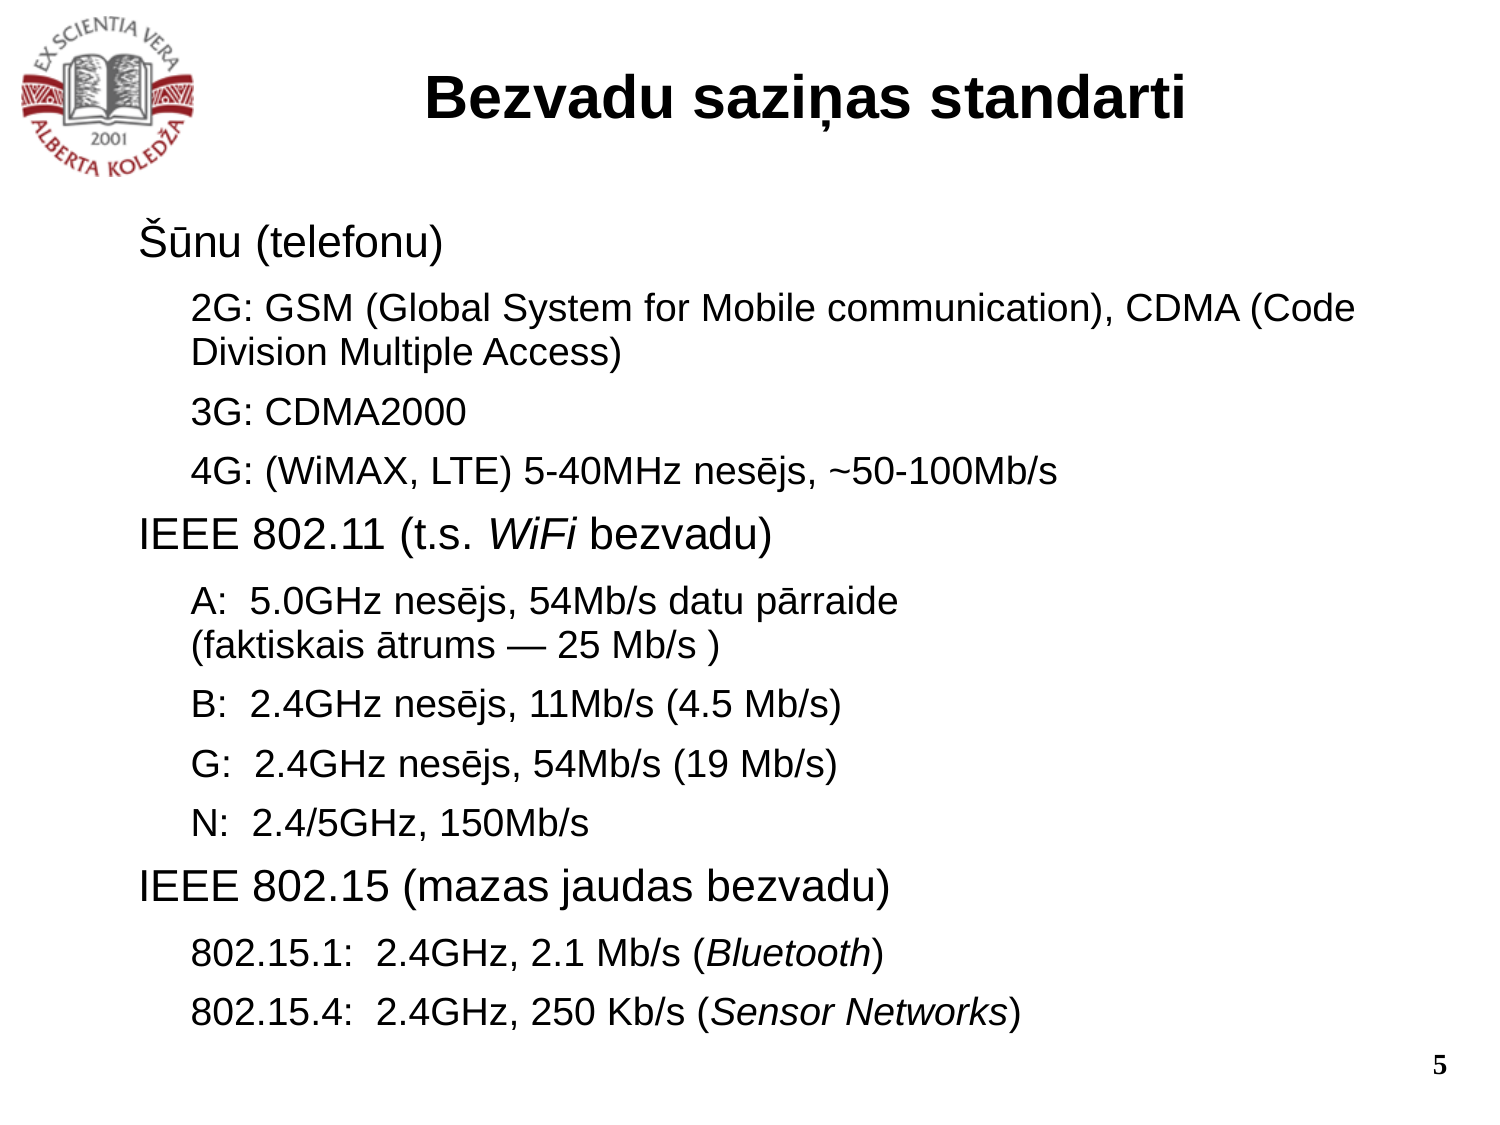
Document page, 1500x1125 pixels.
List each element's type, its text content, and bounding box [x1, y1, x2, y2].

list Šūnu (telefonu) 2G: GSM (Global System for Mobile communication), CDMA (Code Division Multiple Access) 3G: CDMA2000 4G: (WiMAX, LTE) 5-40MHz nesējs, ~50-100Mb/s IEEE 802.11 (t.s. WiFi bezvadu) A: 5.0GHz nesējs, 54Mb/s datu pārraide (faktiskais ātrums — 25 Mb/s ) B: 2.4GHz nesējs, 11Mb/s (4.5 Mb/s) G: 2.4GHz nesējs, 54Mb/s (19 Mb/s) N: 2.4/5GHz, 150Mb/s IEEE 802.15 (mazas jaudas bezvadu) 802.15.1: 2.4GHz, 2.1 Mb/s (Bluetooth) 802.15.4: 2.4GHz, 250 Kb/s (Sensor Networks) [85, 216, 1436, 1035]
title Bezvadu saziņas standarti [187, 44, 1425, 150]
picture [21, 16, 194, 177]
text_box <skaitlis> [1312, 1037, 1463, 1101]
